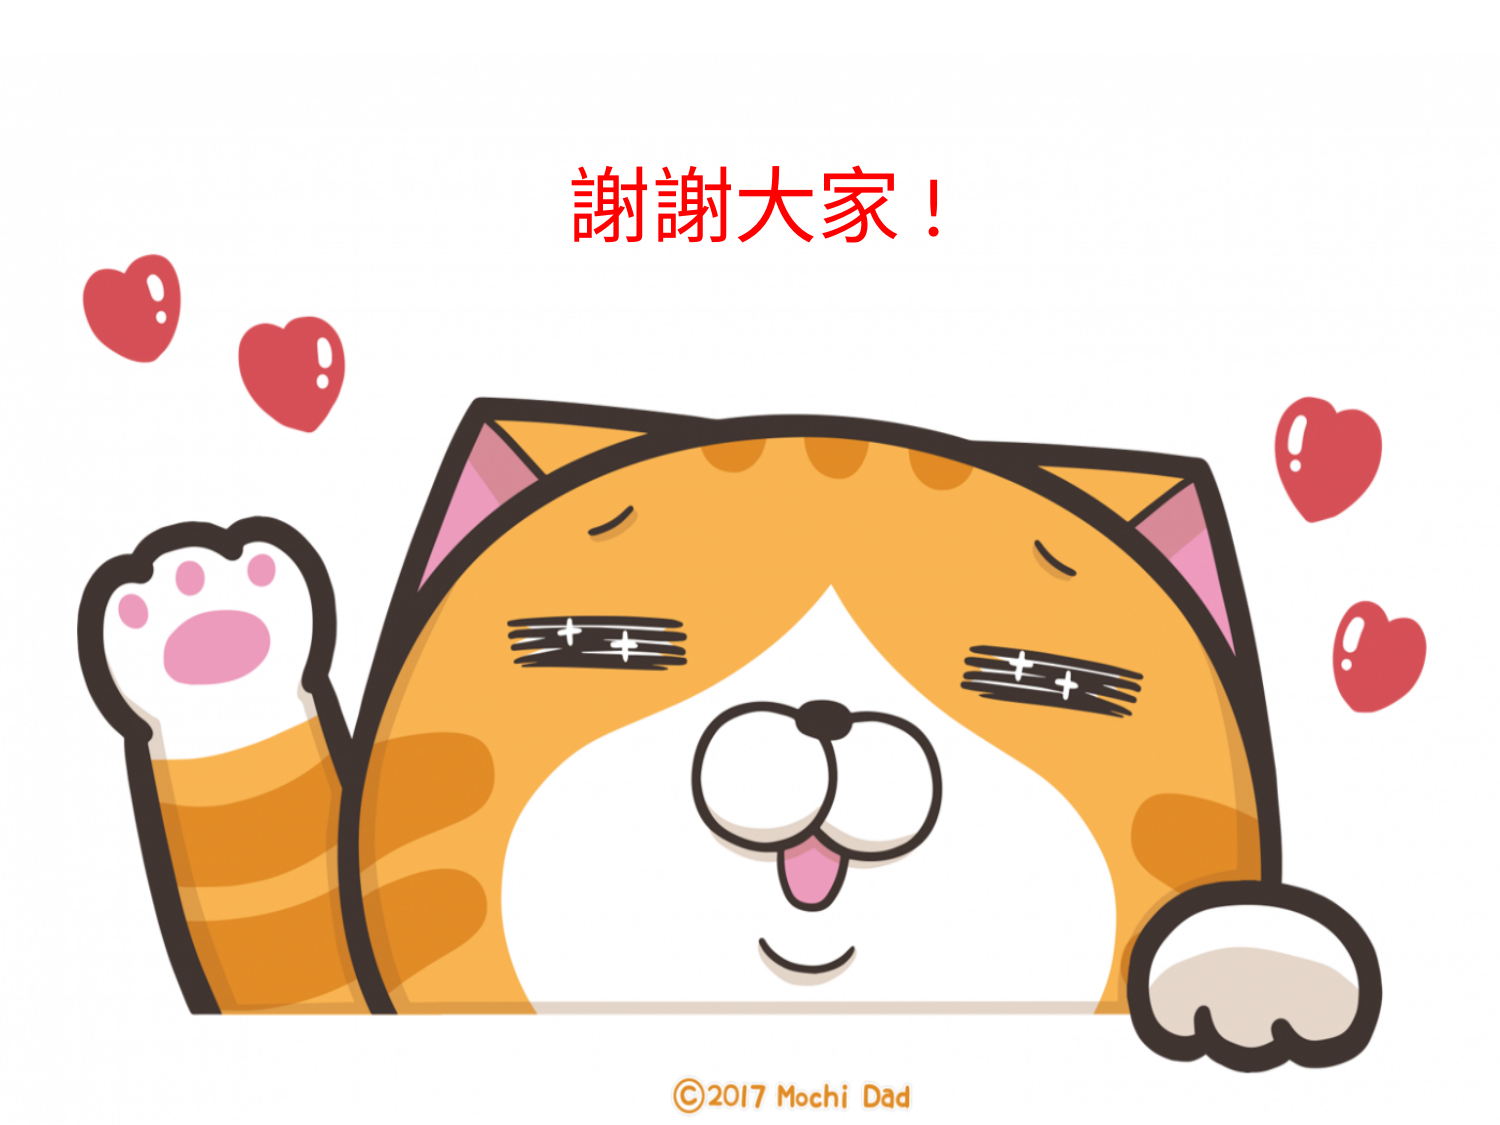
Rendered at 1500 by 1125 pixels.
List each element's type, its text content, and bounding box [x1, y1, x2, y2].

picture [0, 52, 1500, 1125]
text_box 謝謝大家! [553, 146, 963, 261]
